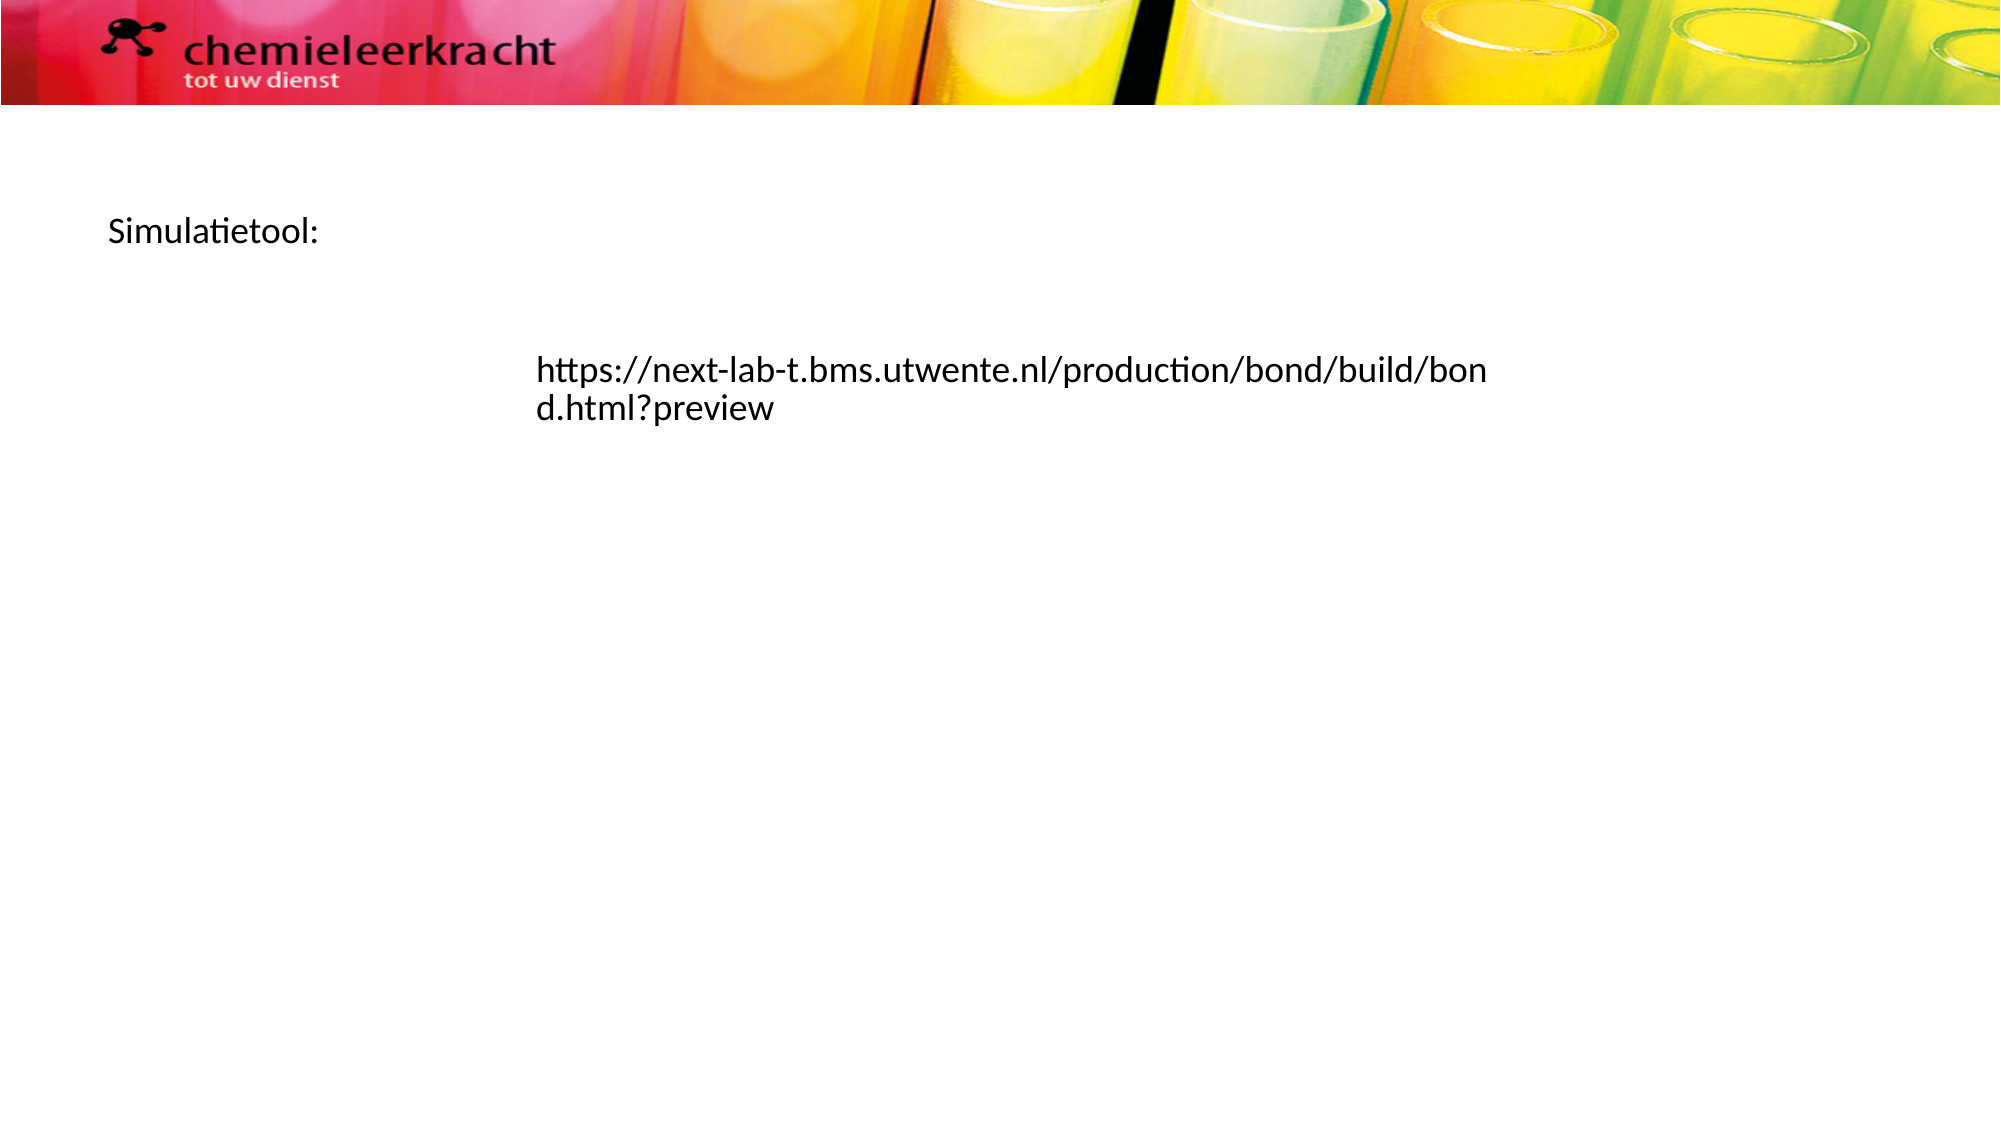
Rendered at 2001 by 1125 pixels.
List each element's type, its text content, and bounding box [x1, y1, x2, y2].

text_box https://next-lab-t.bms.utwente.nl/production/bond/build/bond.html?preview [521, 338, 1521, 443]
text_box Simulatietool: [93, 198, 347, 259]
picture [1, 0, 2000, 105]
